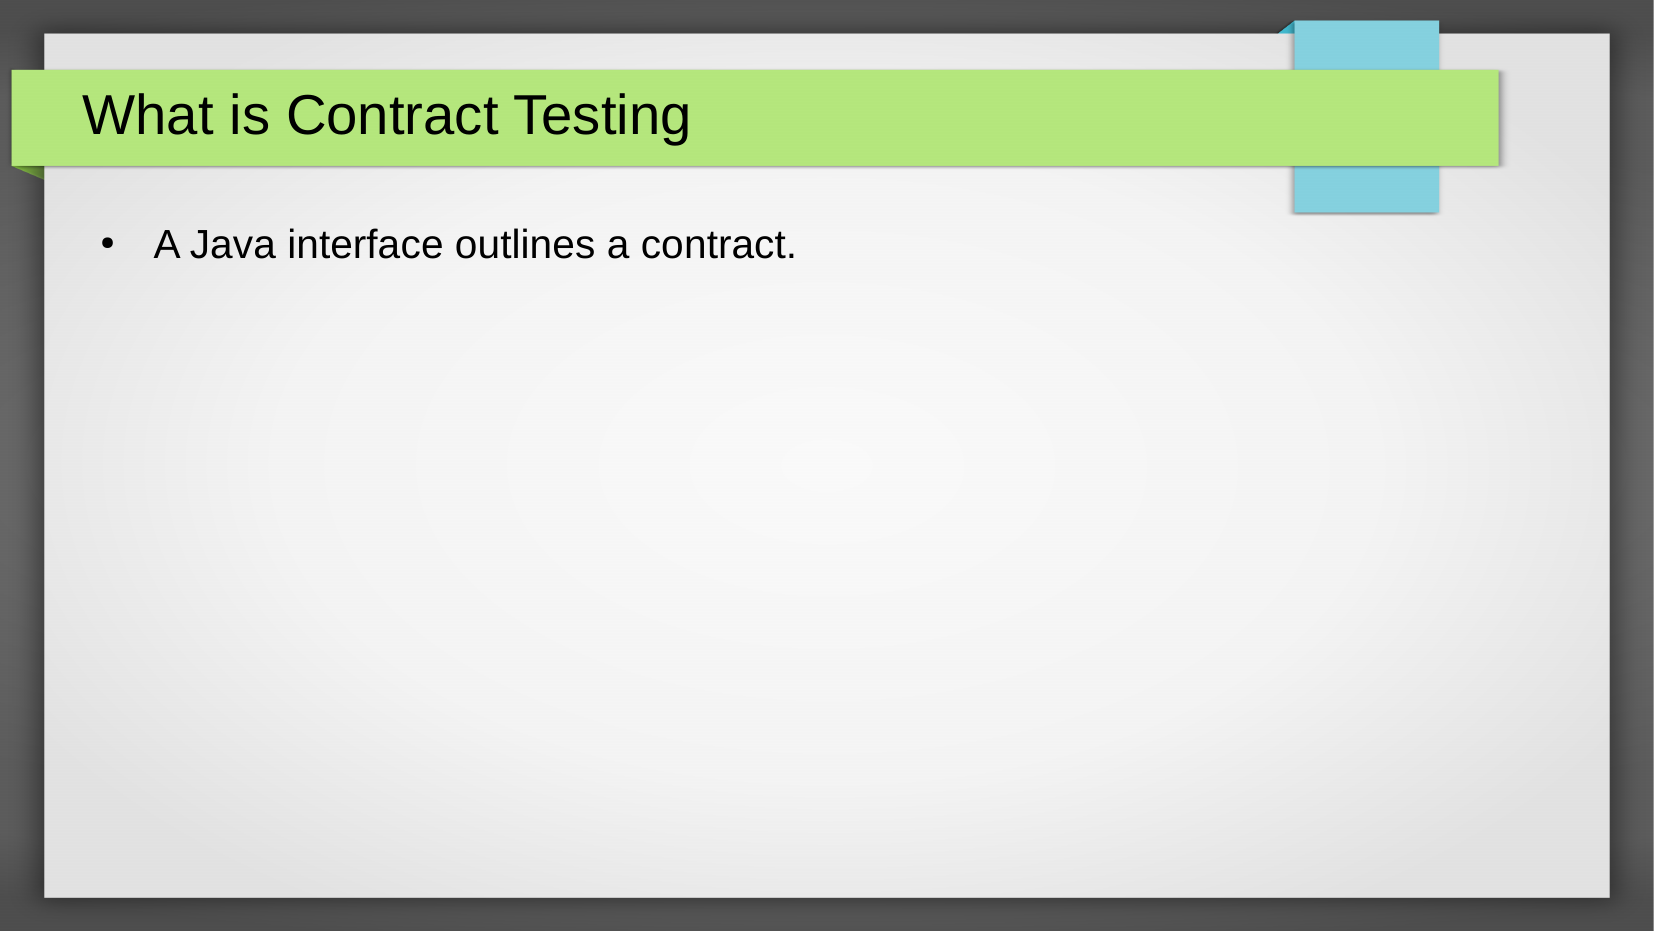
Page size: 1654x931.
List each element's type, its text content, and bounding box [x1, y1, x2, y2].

picture [0, 0, 1654, 931]
title What is Contract Testing [82, 70, 1264, 160]
list A Java interface outlines a contract. [82, 221, 1571, 761]
